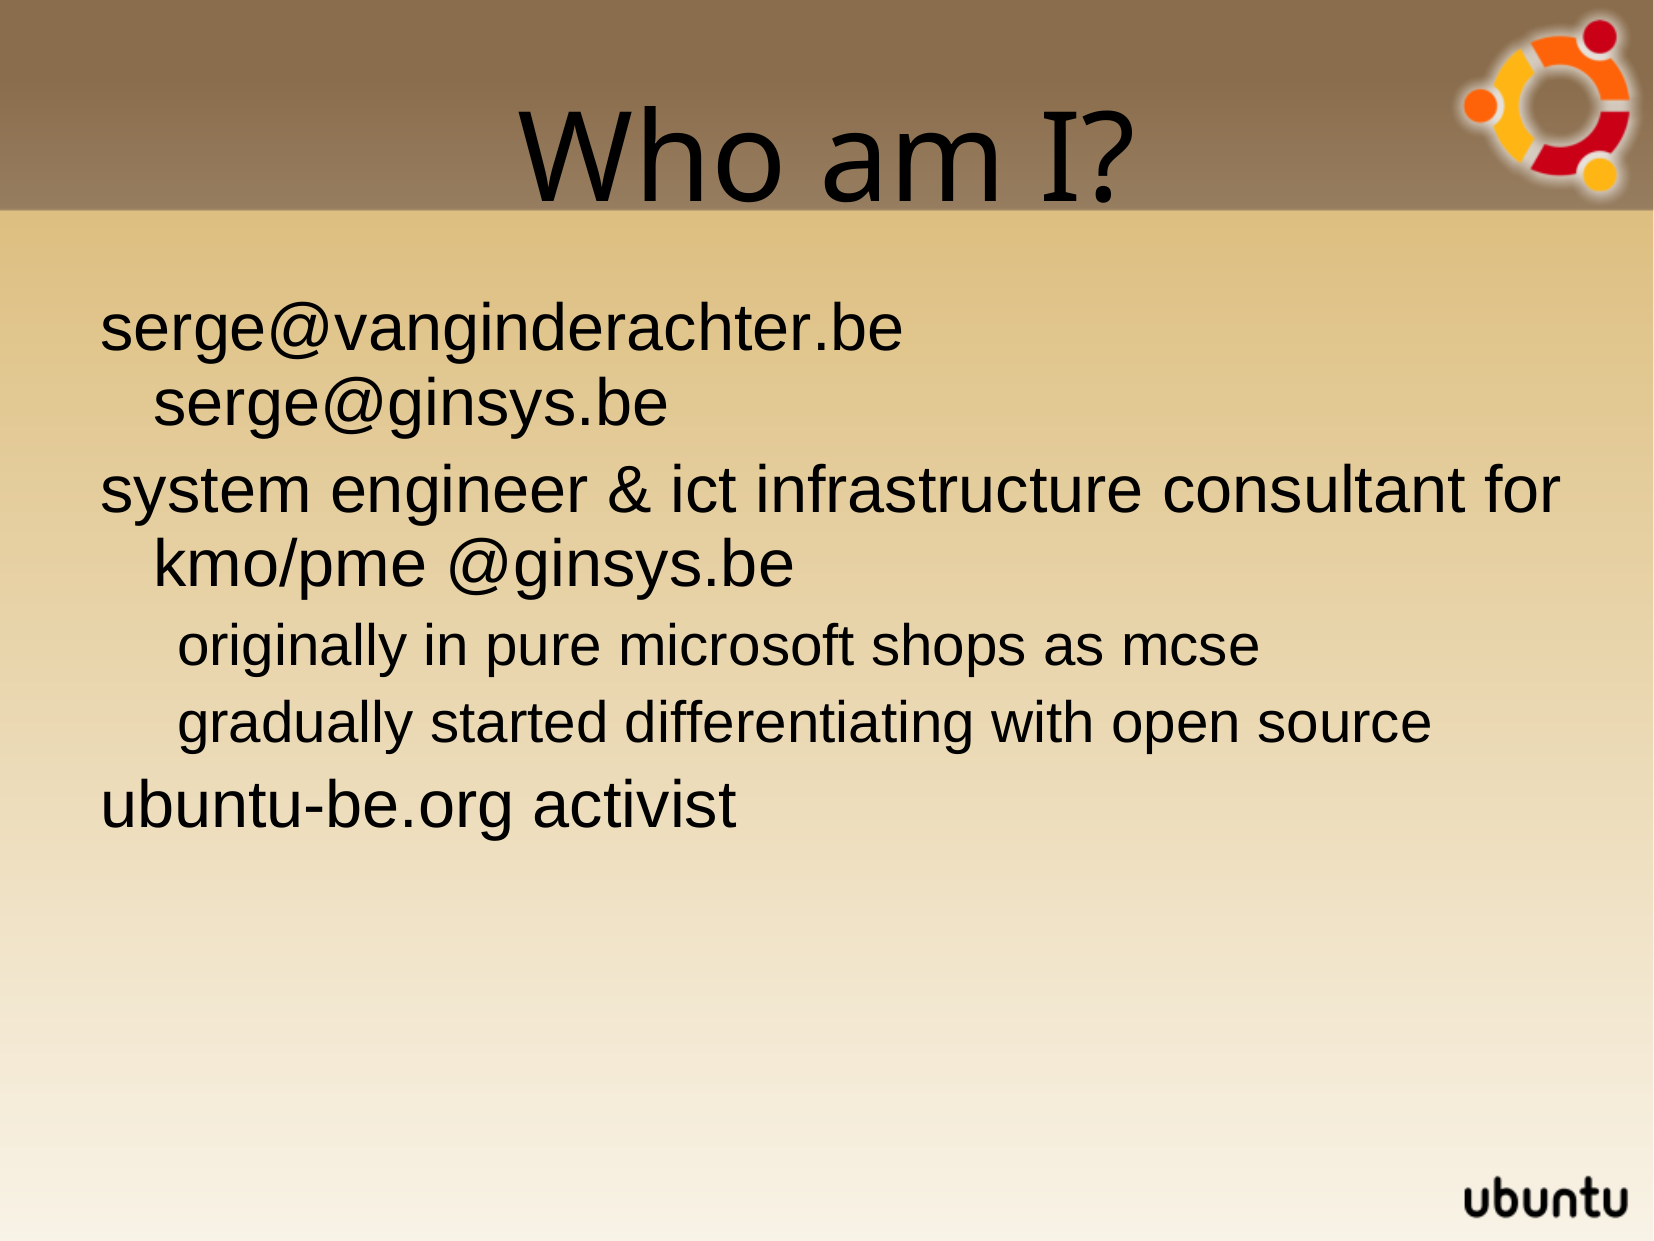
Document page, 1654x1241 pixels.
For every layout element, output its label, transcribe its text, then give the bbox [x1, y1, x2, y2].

title Who am I? [82, 49, 1571, 257]
picture [0, 0, 1654, 1241]
list serge@vanginderachter.be serge@ginsys.be system engineer & ict infrastructure consultant for kmo/pme @ginsys.be originally in pure microsoft shops as mcse gradually started differentiating with open source ubuntu-be.org activist [82, 290, 1571, 1094]
